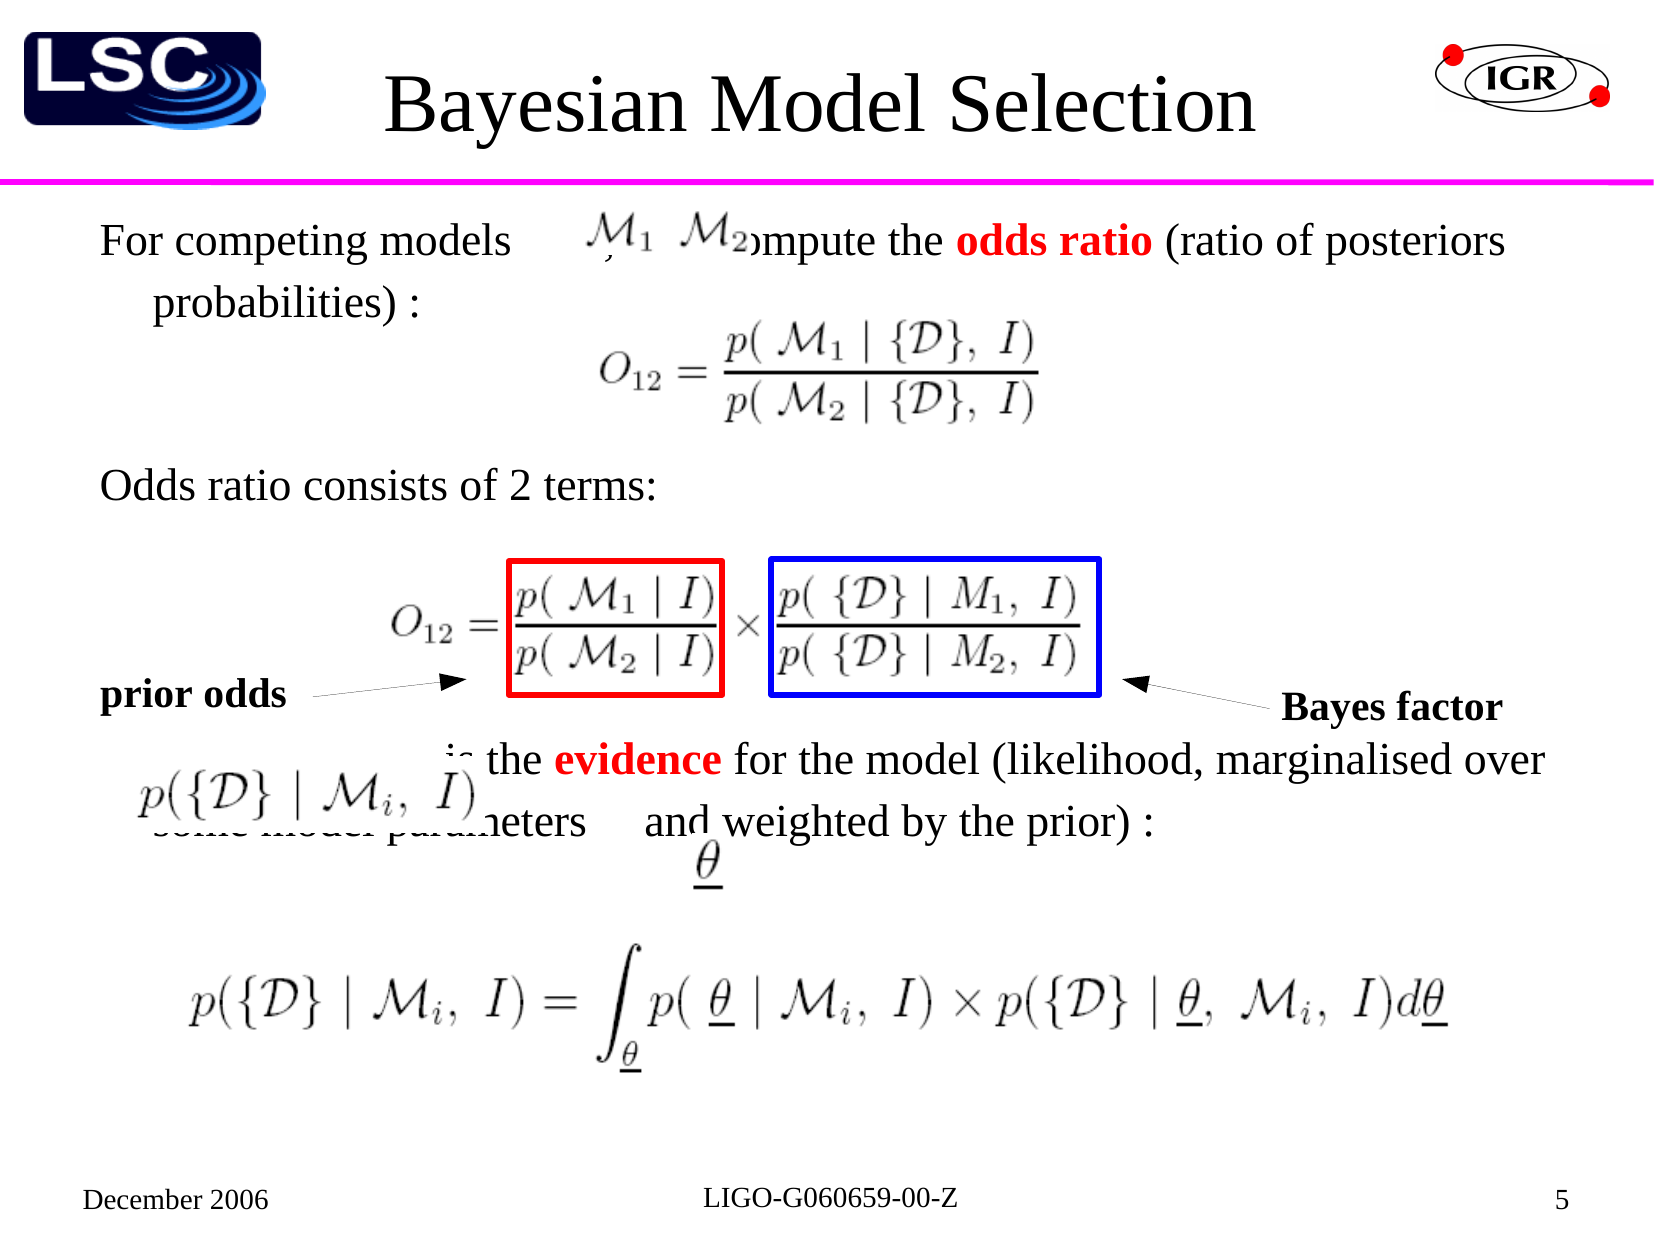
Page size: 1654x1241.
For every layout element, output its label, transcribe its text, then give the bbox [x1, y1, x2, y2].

picture [512, 564, 719, 692]
text_box For competing models , compute the odds ratio (ratio of posteriors probabilities) : Odds ratio consists of 2 terms: is the evidence for the model (likelihood, marginalised over some model parameters and weighted by the prior) : [82, 203, 1571, 1047]
picture [590, 311, 1053, 426]
picture [129, 756, 485, 833]
text_box Bayes factor [1266, 672, 1542, 737]
picture [378, 556, 769, 697]
picture [1435, 44, 1610, 112]
picture [774, 562, 1096, 692]
picture [177, 934, 1465, 1081]
picture [692, 833, 725, 898]
text_box prior odds [85, 660, 326, 725]
picture [24, 32, 266, 130]
text_box Bayesian Model Selection [76, 57, 1566, 150]
picture [678, 210, 751, 259]
picture [577, 207, 661, 255]
